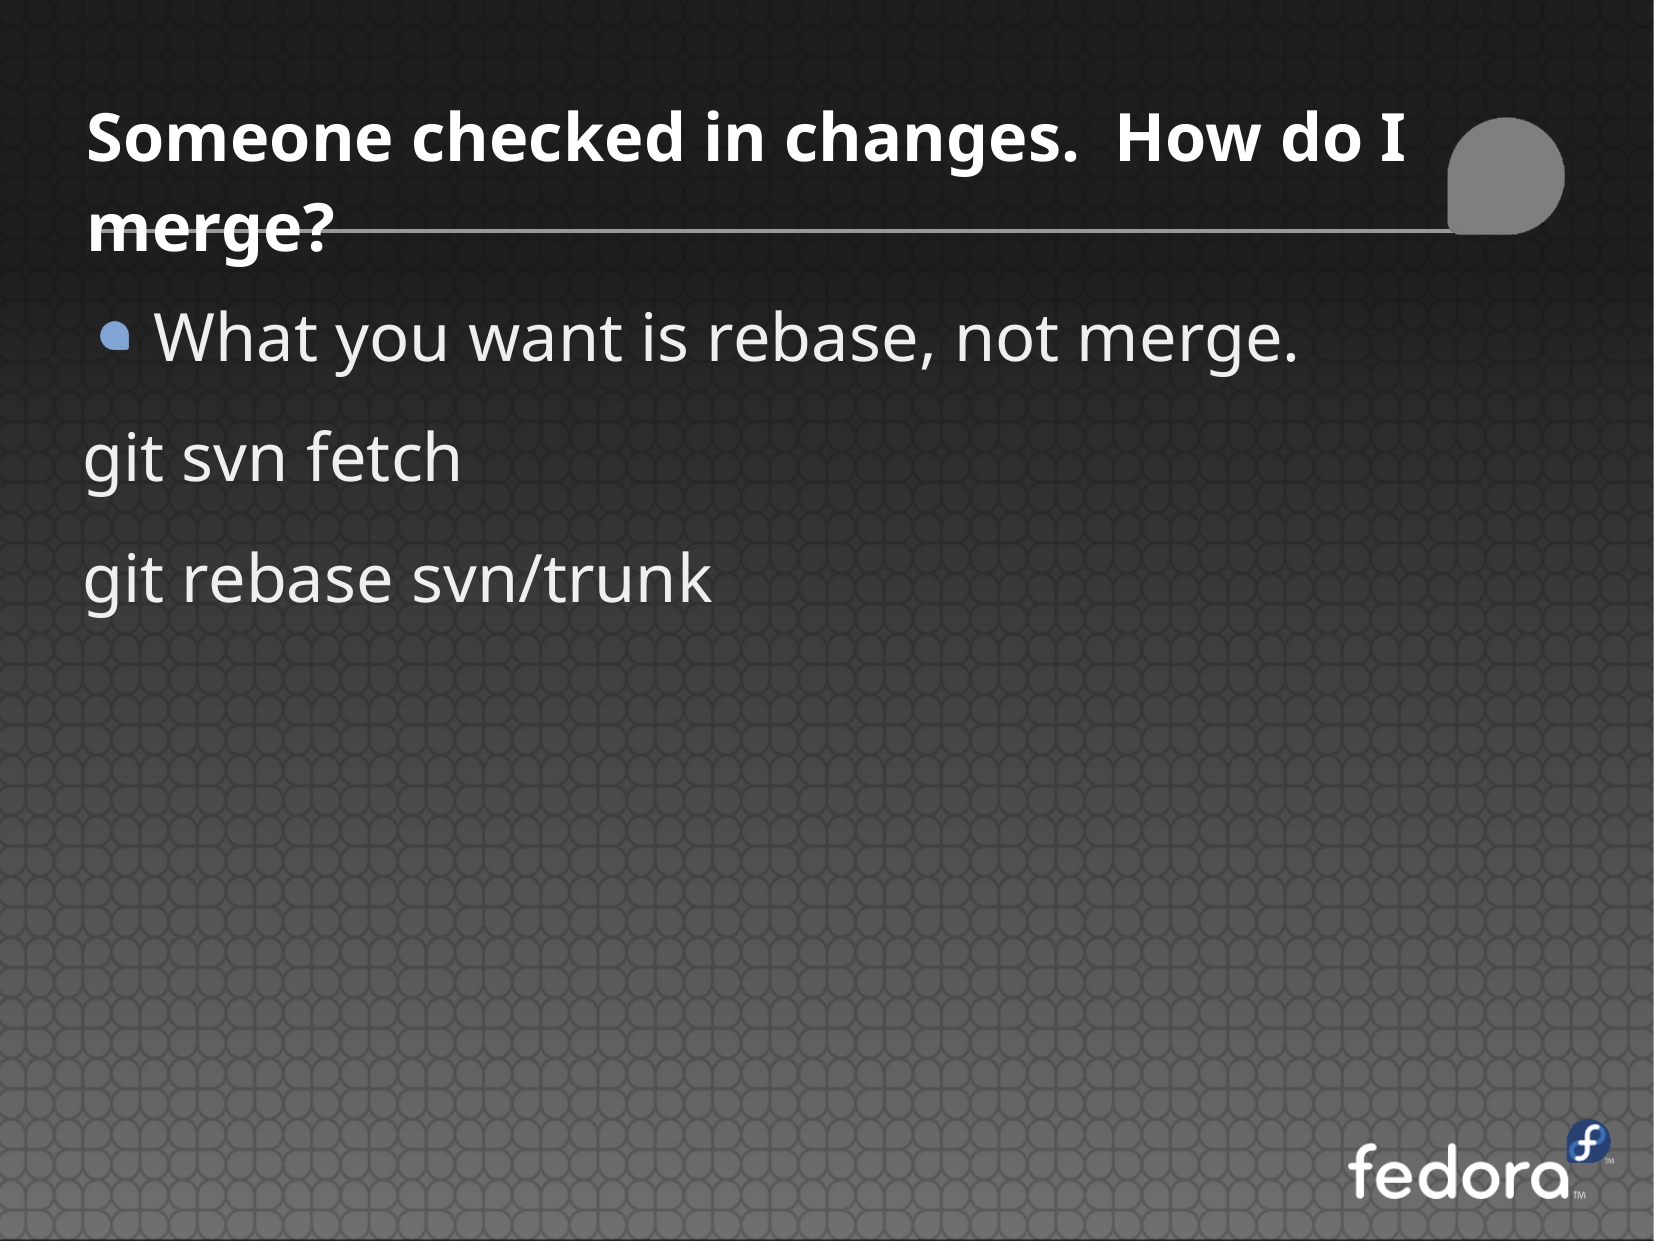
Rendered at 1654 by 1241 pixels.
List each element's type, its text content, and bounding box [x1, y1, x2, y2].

title Someone checked in changes. How do I merge? [86, 102, 1576, 259]
picture [0, 0, 1654, 1241]
list What you want is rebase, not merge. git svn fetch git rebase svn/trunk [82, 290, 1571, 1109]
